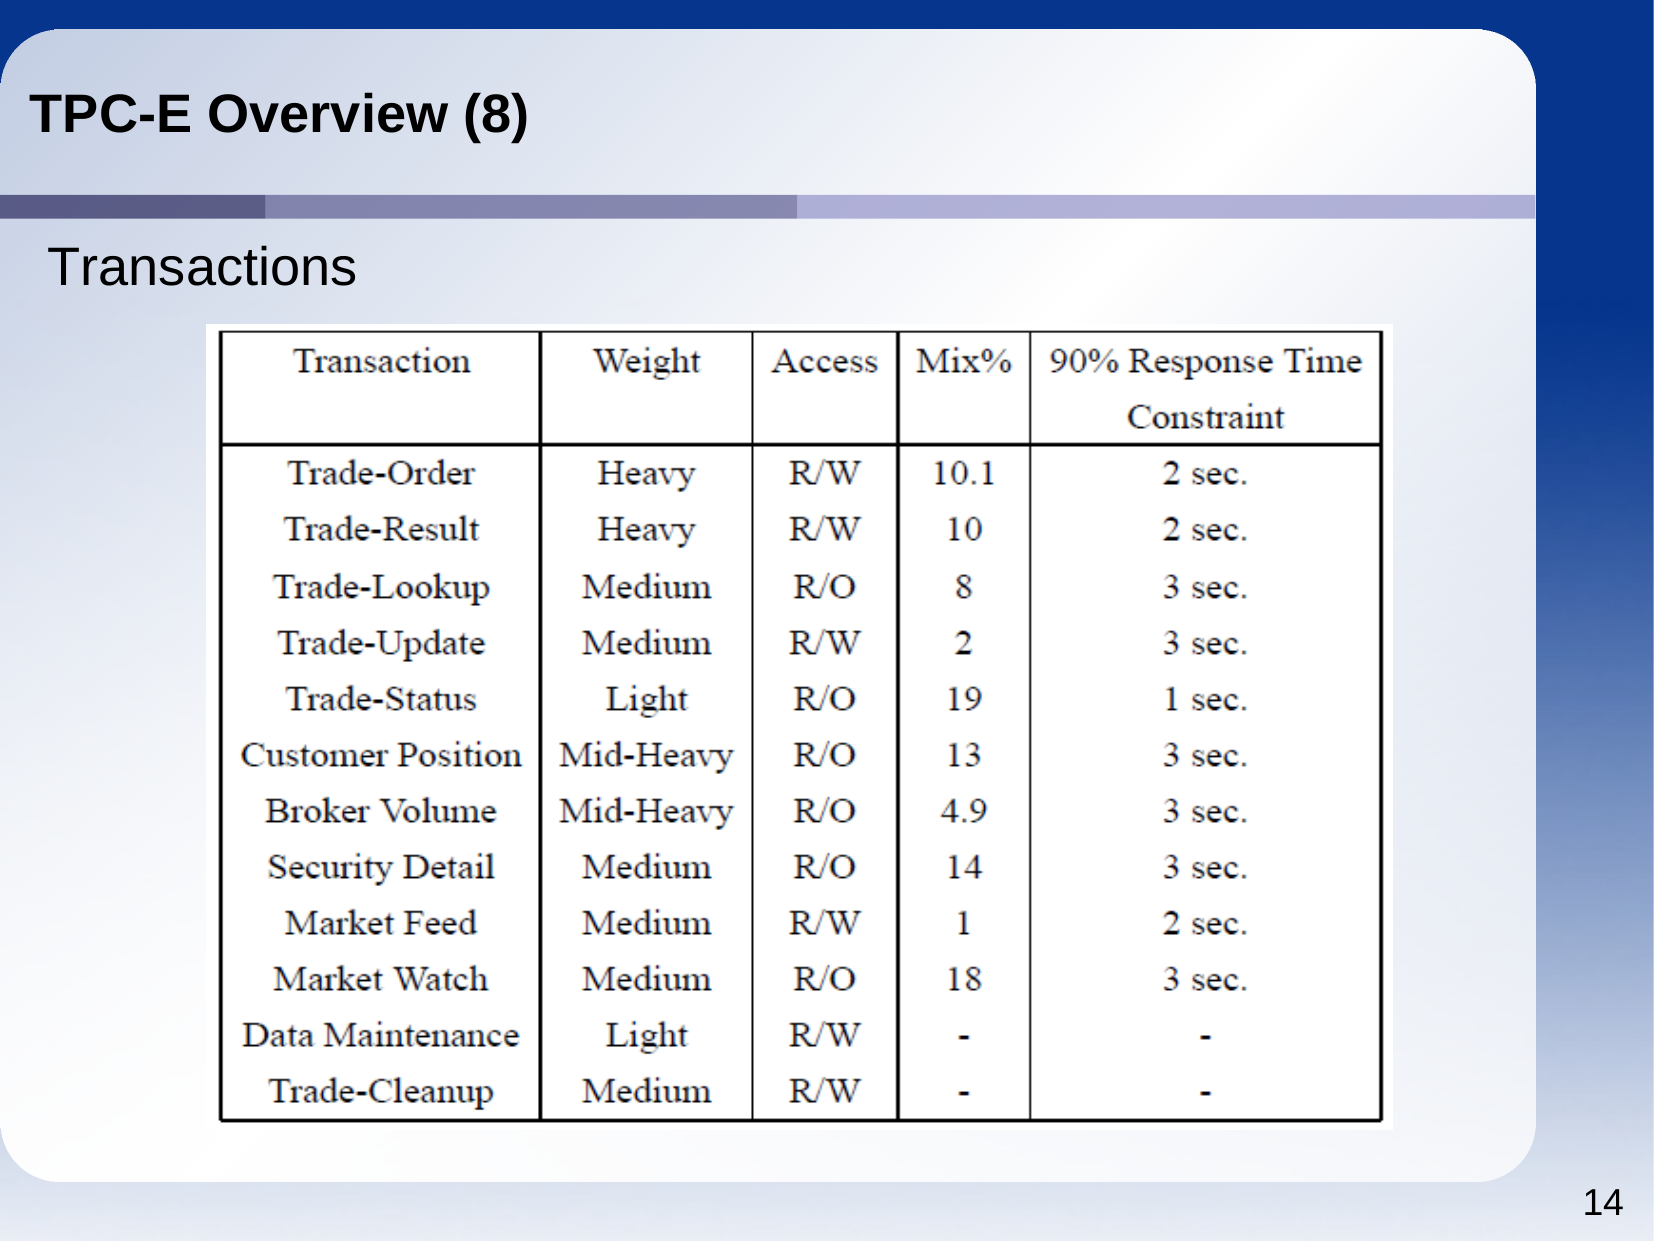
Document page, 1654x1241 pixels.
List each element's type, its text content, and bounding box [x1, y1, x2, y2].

list Transactions [29, 236, 1506, 1152]
picture [0, 0, 1654, 1241]
title TPC-E Overview (8) [29, 49, 1506, 178]
